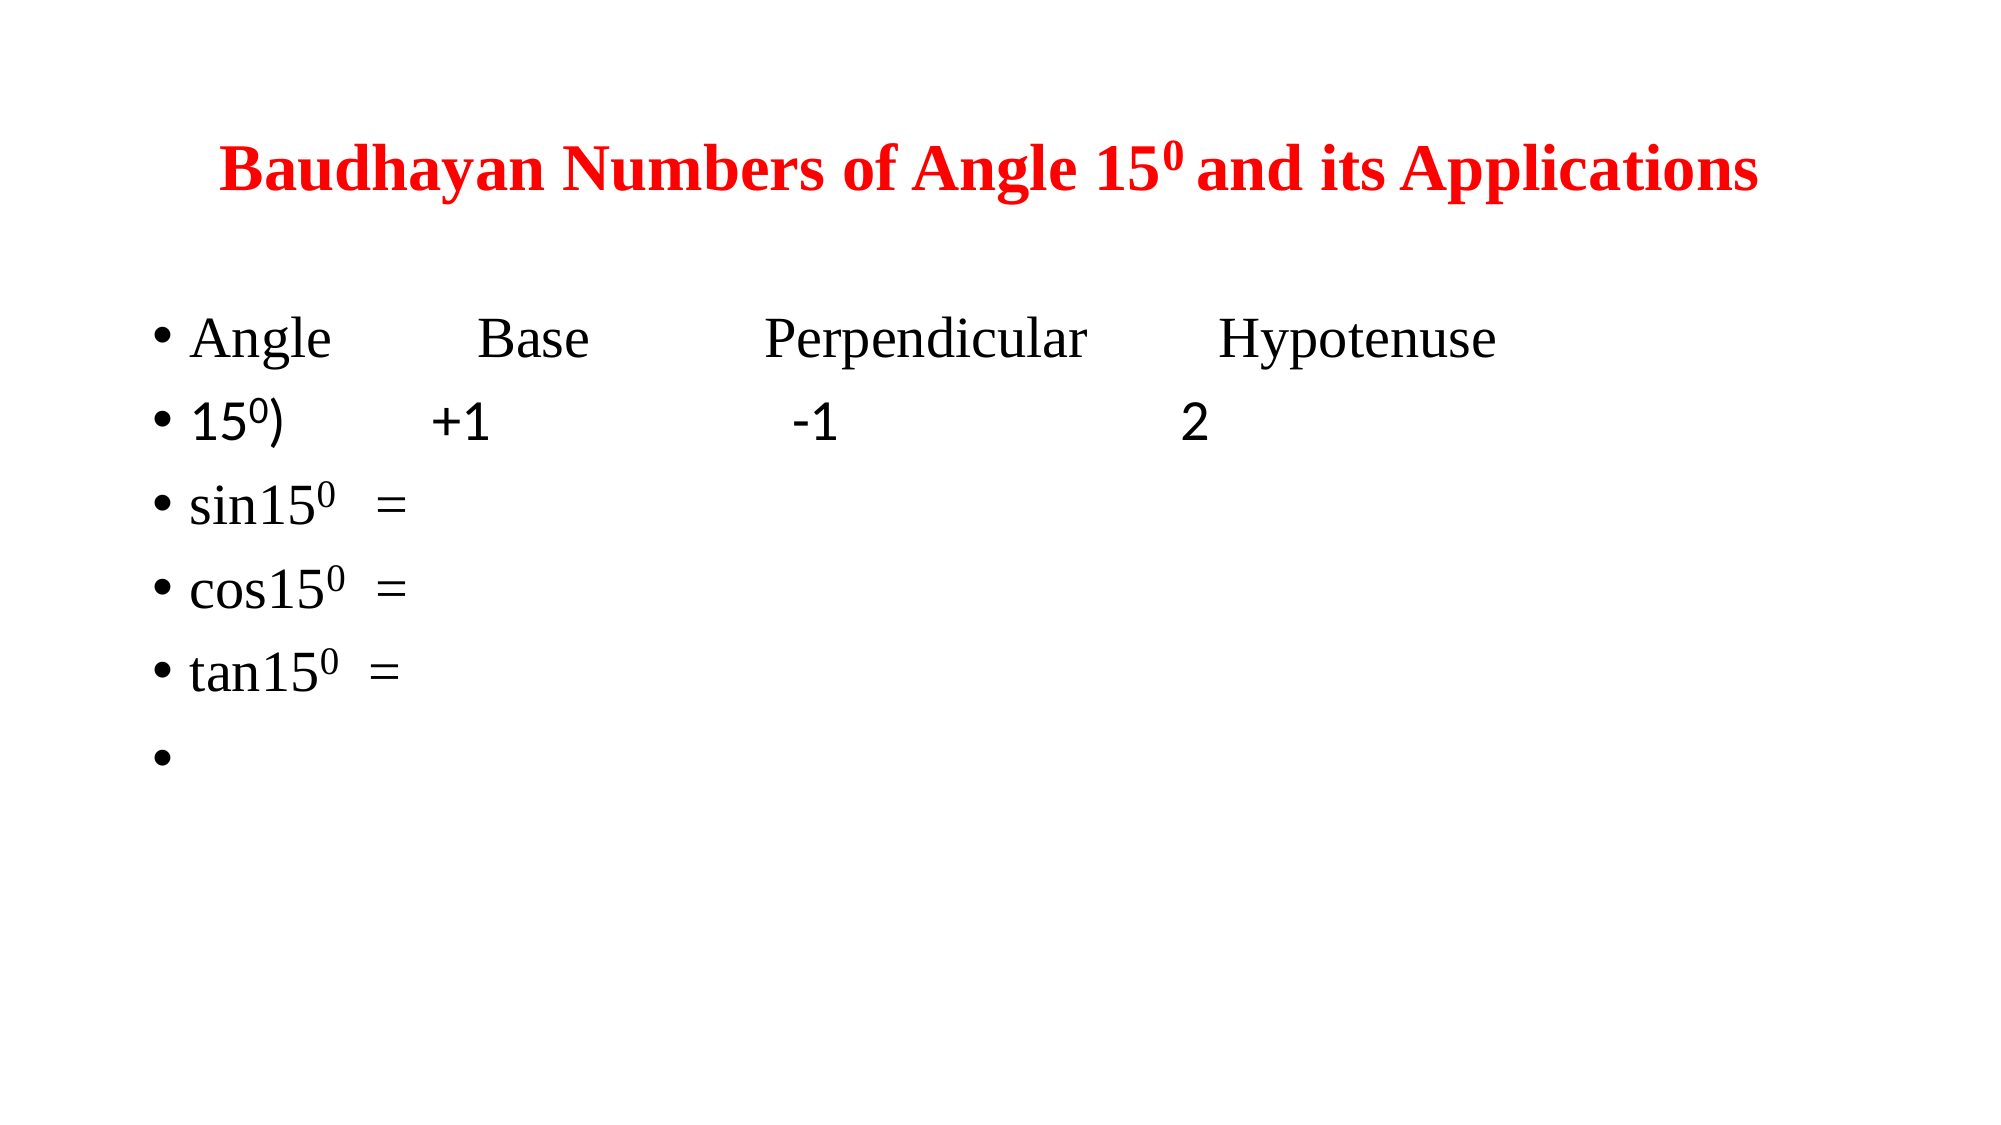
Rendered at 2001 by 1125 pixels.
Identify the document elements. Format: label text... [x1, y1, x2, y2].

title Baudhayan Numbers of Angle 150 and its Applications [137, 59, 1863, 278]
list Angle Base Perpendicular Hypotenuse 150) +1 -1 2 sin150 = cos150 = tan150 = [137, 299, 1863, 1014]
